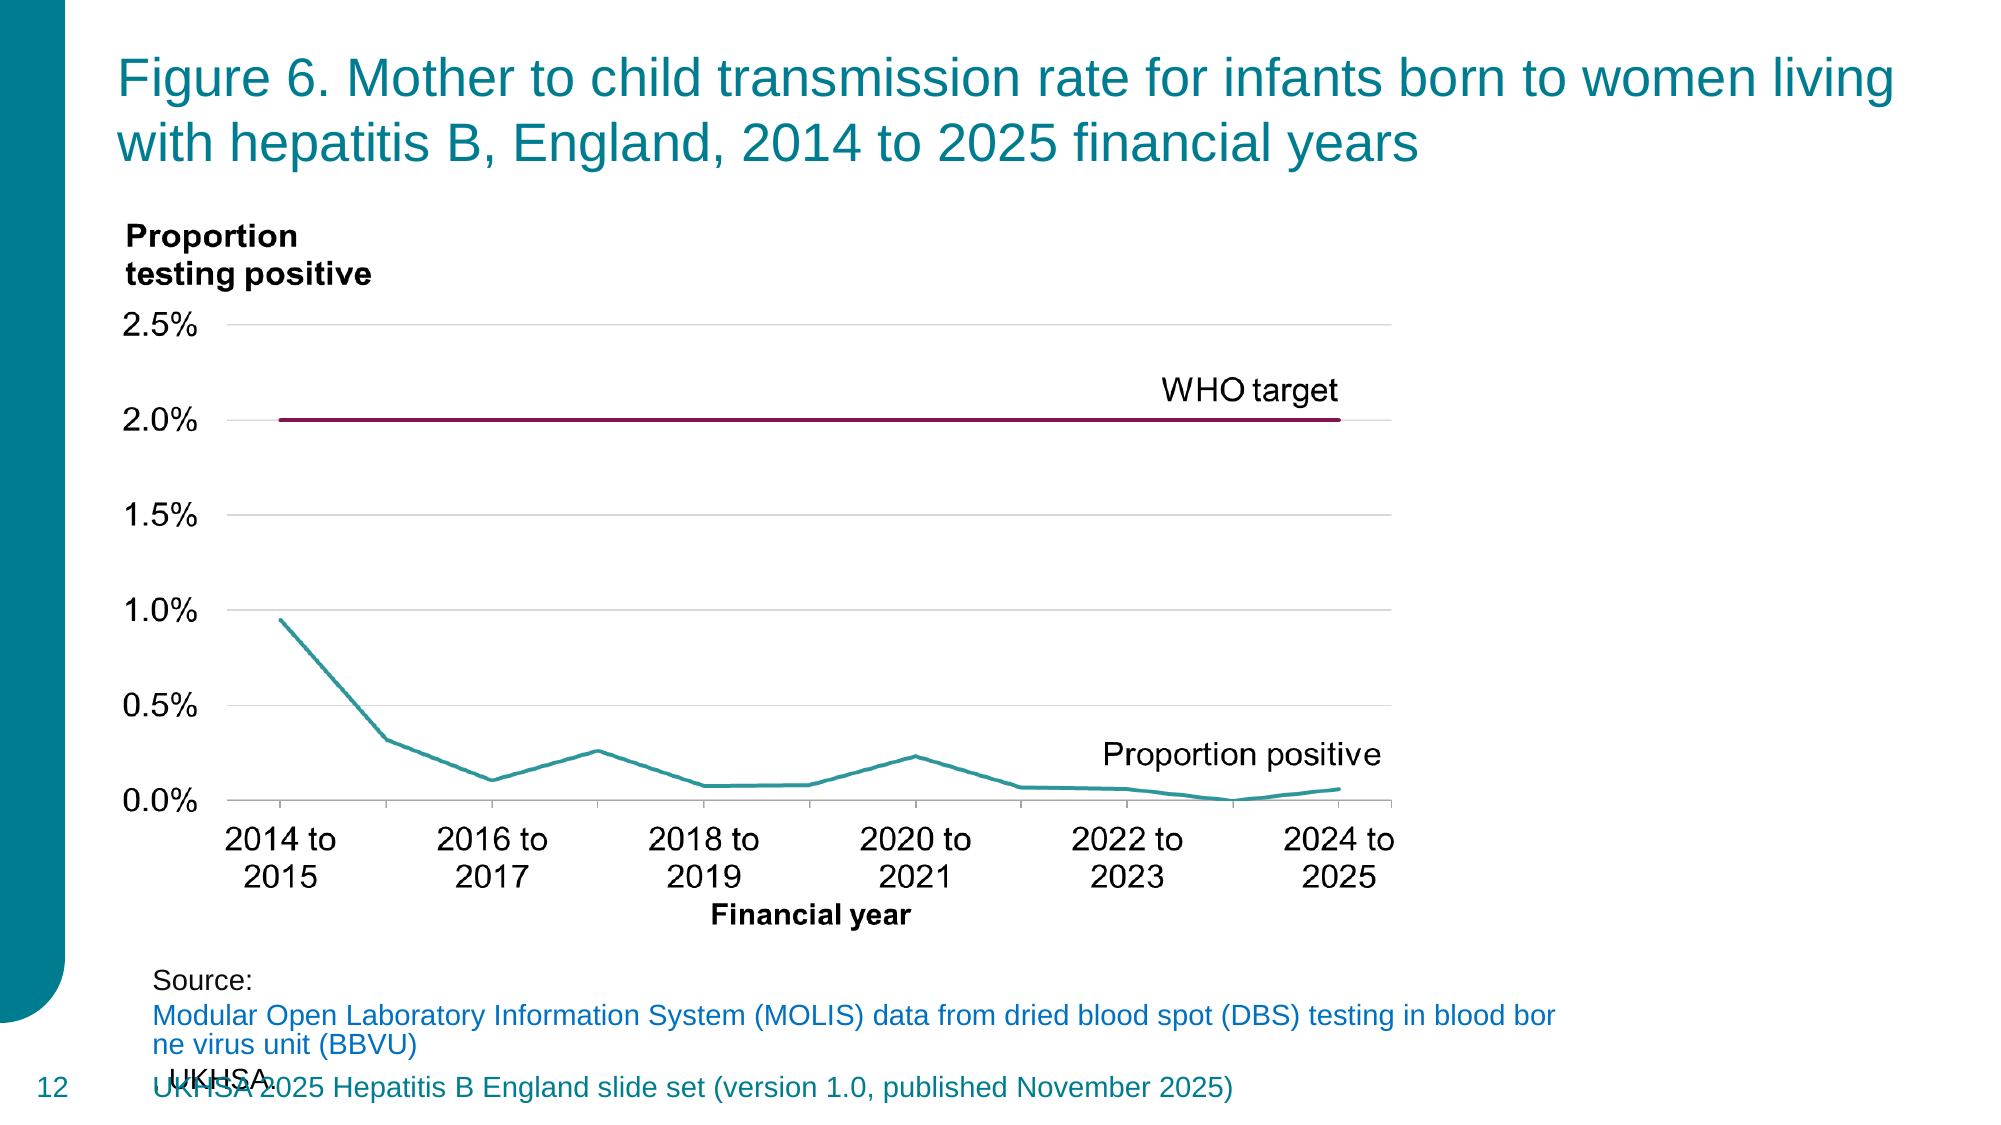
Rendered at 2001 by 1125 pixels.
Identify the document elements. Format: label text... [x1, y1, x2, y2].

text_box [21, 1056, 120, 1117]
title Figure 6. Mother to child transmission rate for infants born to women living with hepatitis B, England, 2014 to 2025 financial years [102, 5, 1928, 174]
text_box UKHSA 2025 Hepatitis B England slide set (version 1.0, published November 2025) [137, 1056, 1780, 1116]
text_box Source: Modular Open Laboratory Information System (MOLIS) data from dried blood spot (DBS) testing in blood borne virus unit (BBVU), UKHSA. [137, 953, 1584, 1056]
picture [119, 206, 1437, 934]
